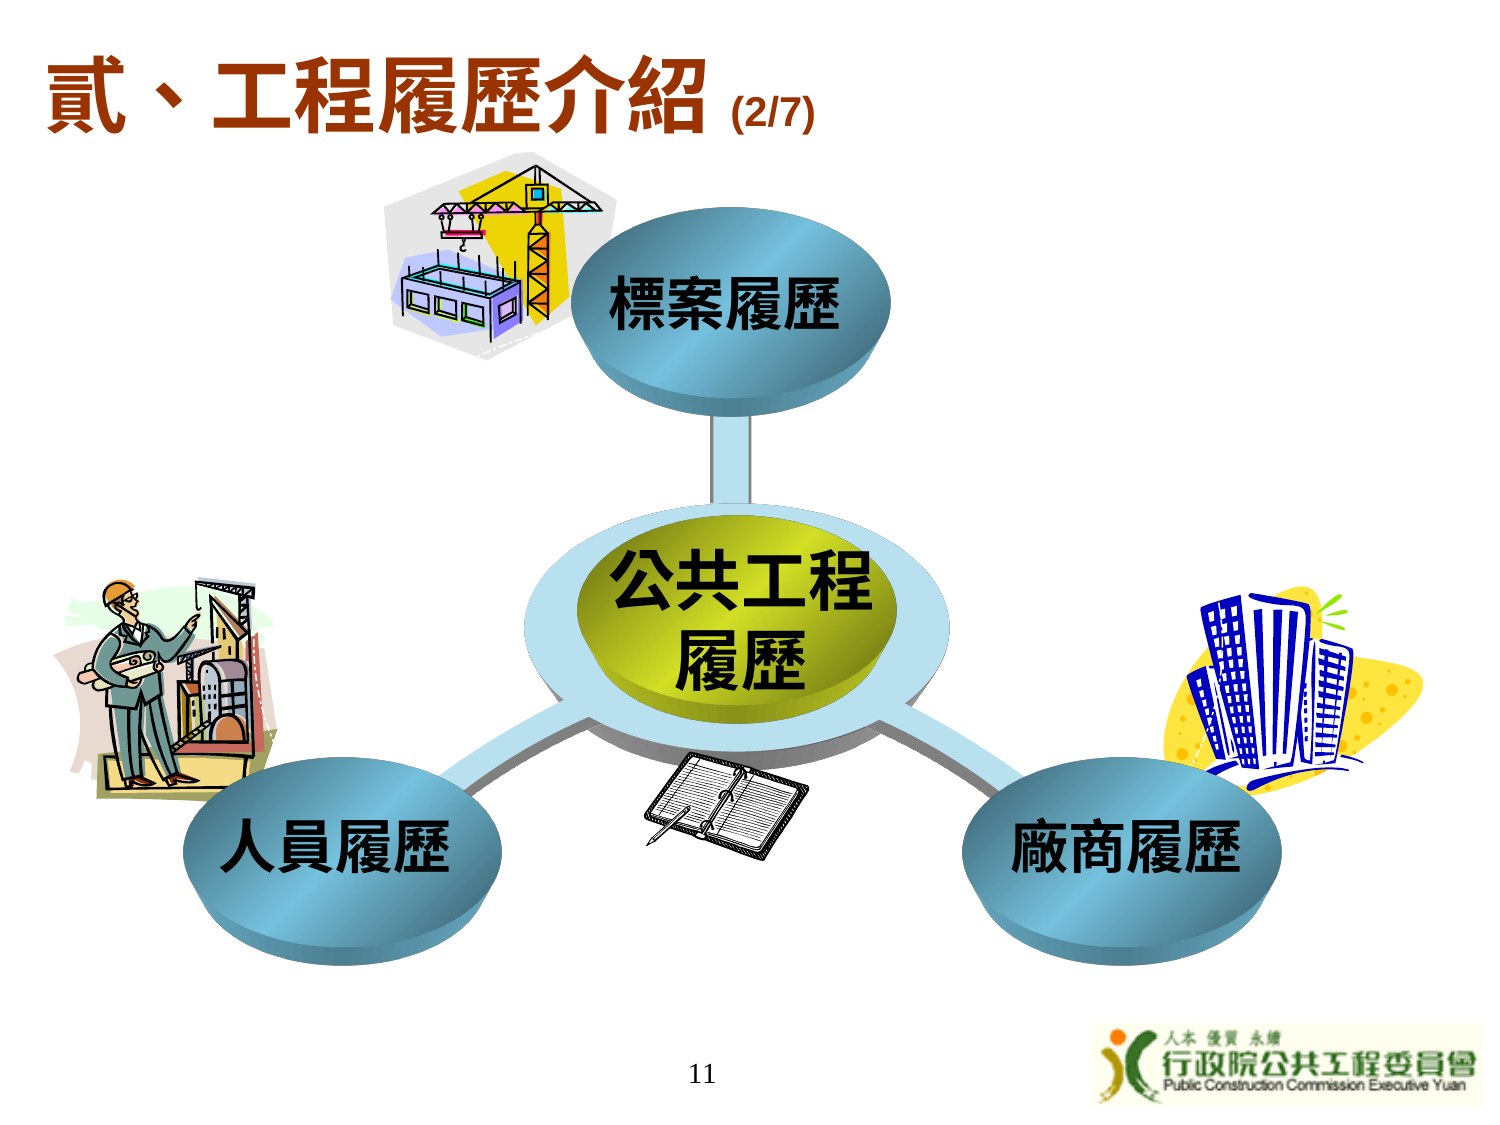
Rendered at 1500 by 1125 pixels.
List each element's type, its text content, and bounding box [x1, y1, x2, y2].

text_box <編號> [643, 1046, 762, 1098]
picture [1092, 1023, 1483, 1106]
text_box [183, 208, 1281, 965]
text_box 人員履歷 [218, 810, 452, 881]
picture [1163, 586, 1424, 798]
picture [383, 157, 621, 364]
picture [53, 574, 281, 813]
text_box 貳、工程履歷介紹(2/7) [29, 30, 1453, 157]
text_box 廠商履歷 [1009, 810, 1244, 881]
text_box 公共工程 履歷 [608, 538, 876, 699]
picture [643, 751, 810, 862]
text_box 標案履歷 [608, 267, 842, 338]
